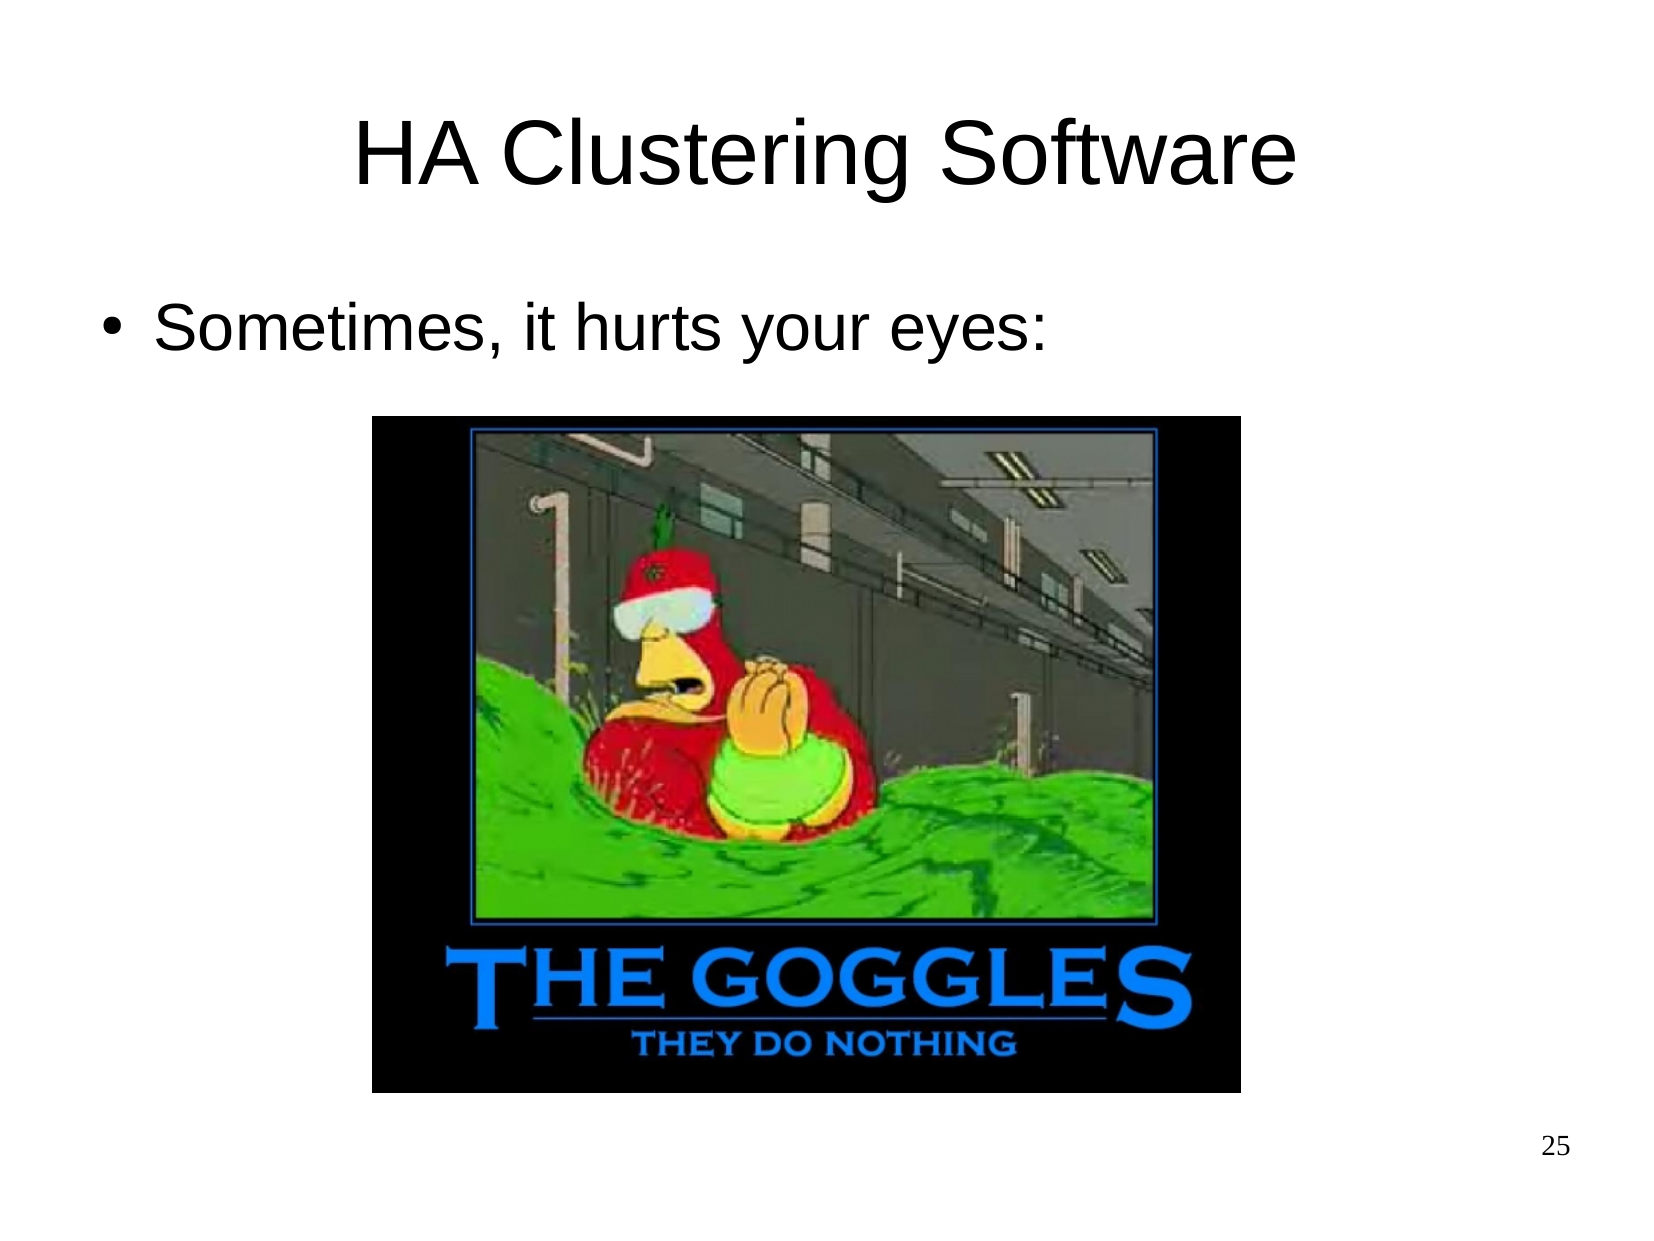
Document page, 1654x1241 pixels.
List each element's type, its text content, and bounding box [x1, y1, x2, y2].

list Sometimes, it hurts your eyes: [82, 290, 1571, 1093]
title HA Clustering Software [82, 49, 1571, 257]
